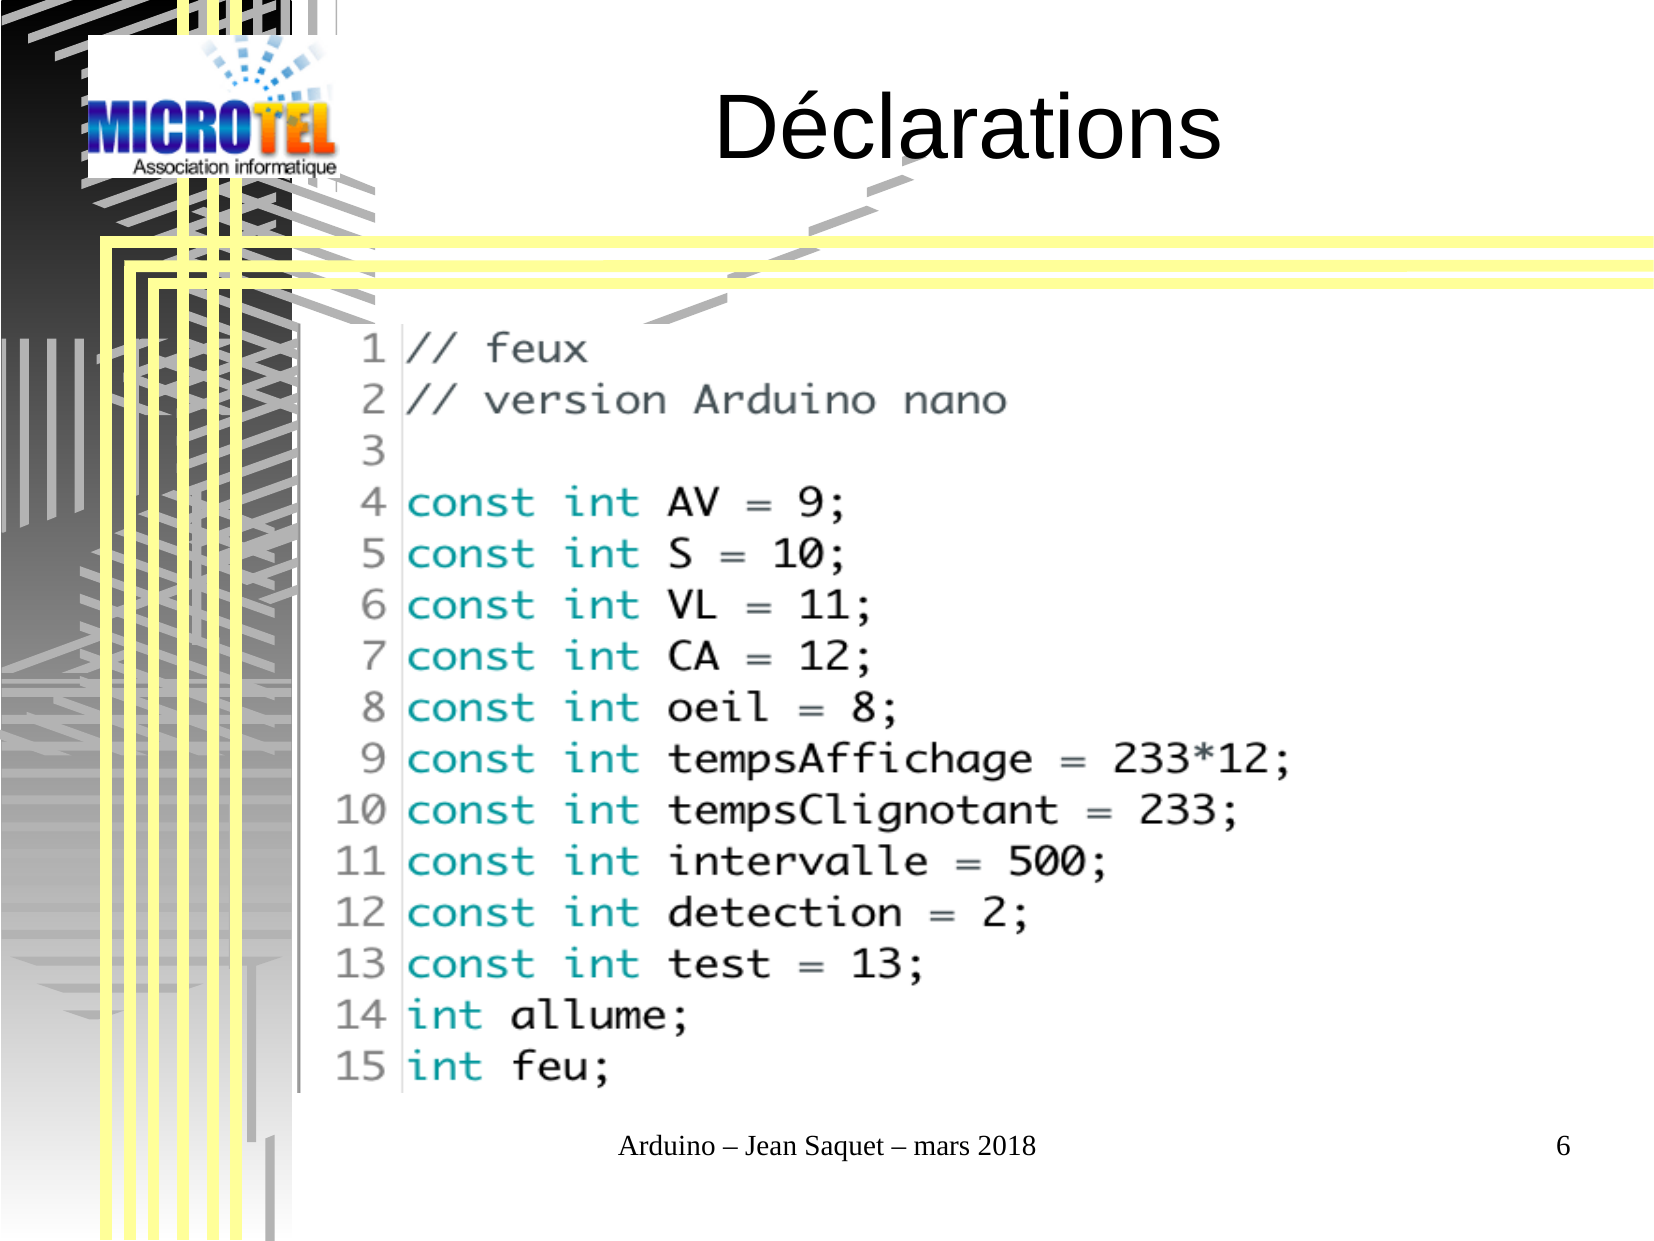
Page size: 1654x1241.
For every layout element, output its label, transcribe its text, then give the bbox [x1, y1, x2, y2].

title Déclarations [383, 23, 1554, 231]
picture [297, 324, 1565, 1093]
picture [88, 35, 340, 178]
subtitle [291, 298, 1567, 1118]
